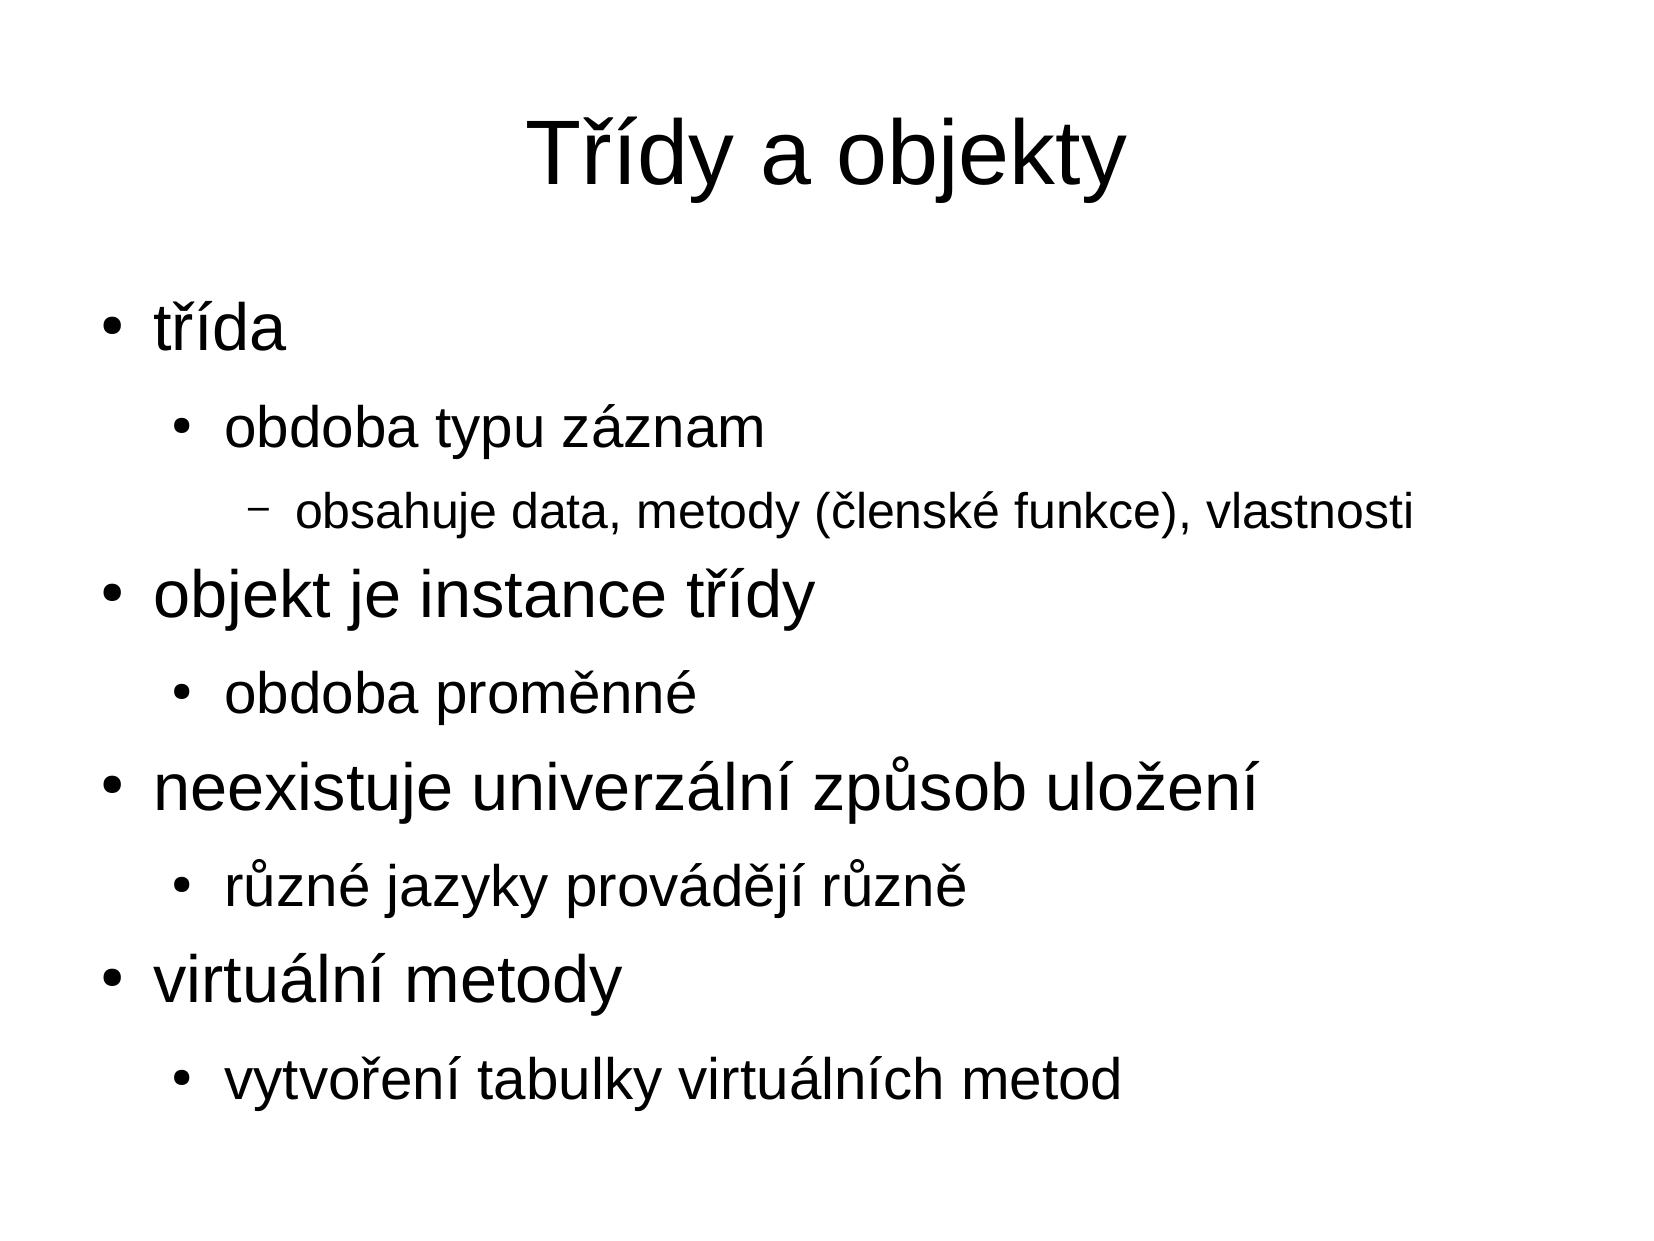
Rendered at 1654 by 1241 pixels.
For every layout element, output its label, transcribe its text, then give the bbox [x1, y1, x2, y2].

list třída obdoba typu záznam obsahuje data, metody (členské funkce), vlastnosti objekt je instance třídy obdoba proměnné neexistuje univerzální způsob uložení různé jazyky provádějí různě virtuální metody vytvoření tabulky virtuálních metod [82, 290, 1571, 1112]
title Třídy a objekty [82, 56, 1571, 250]
